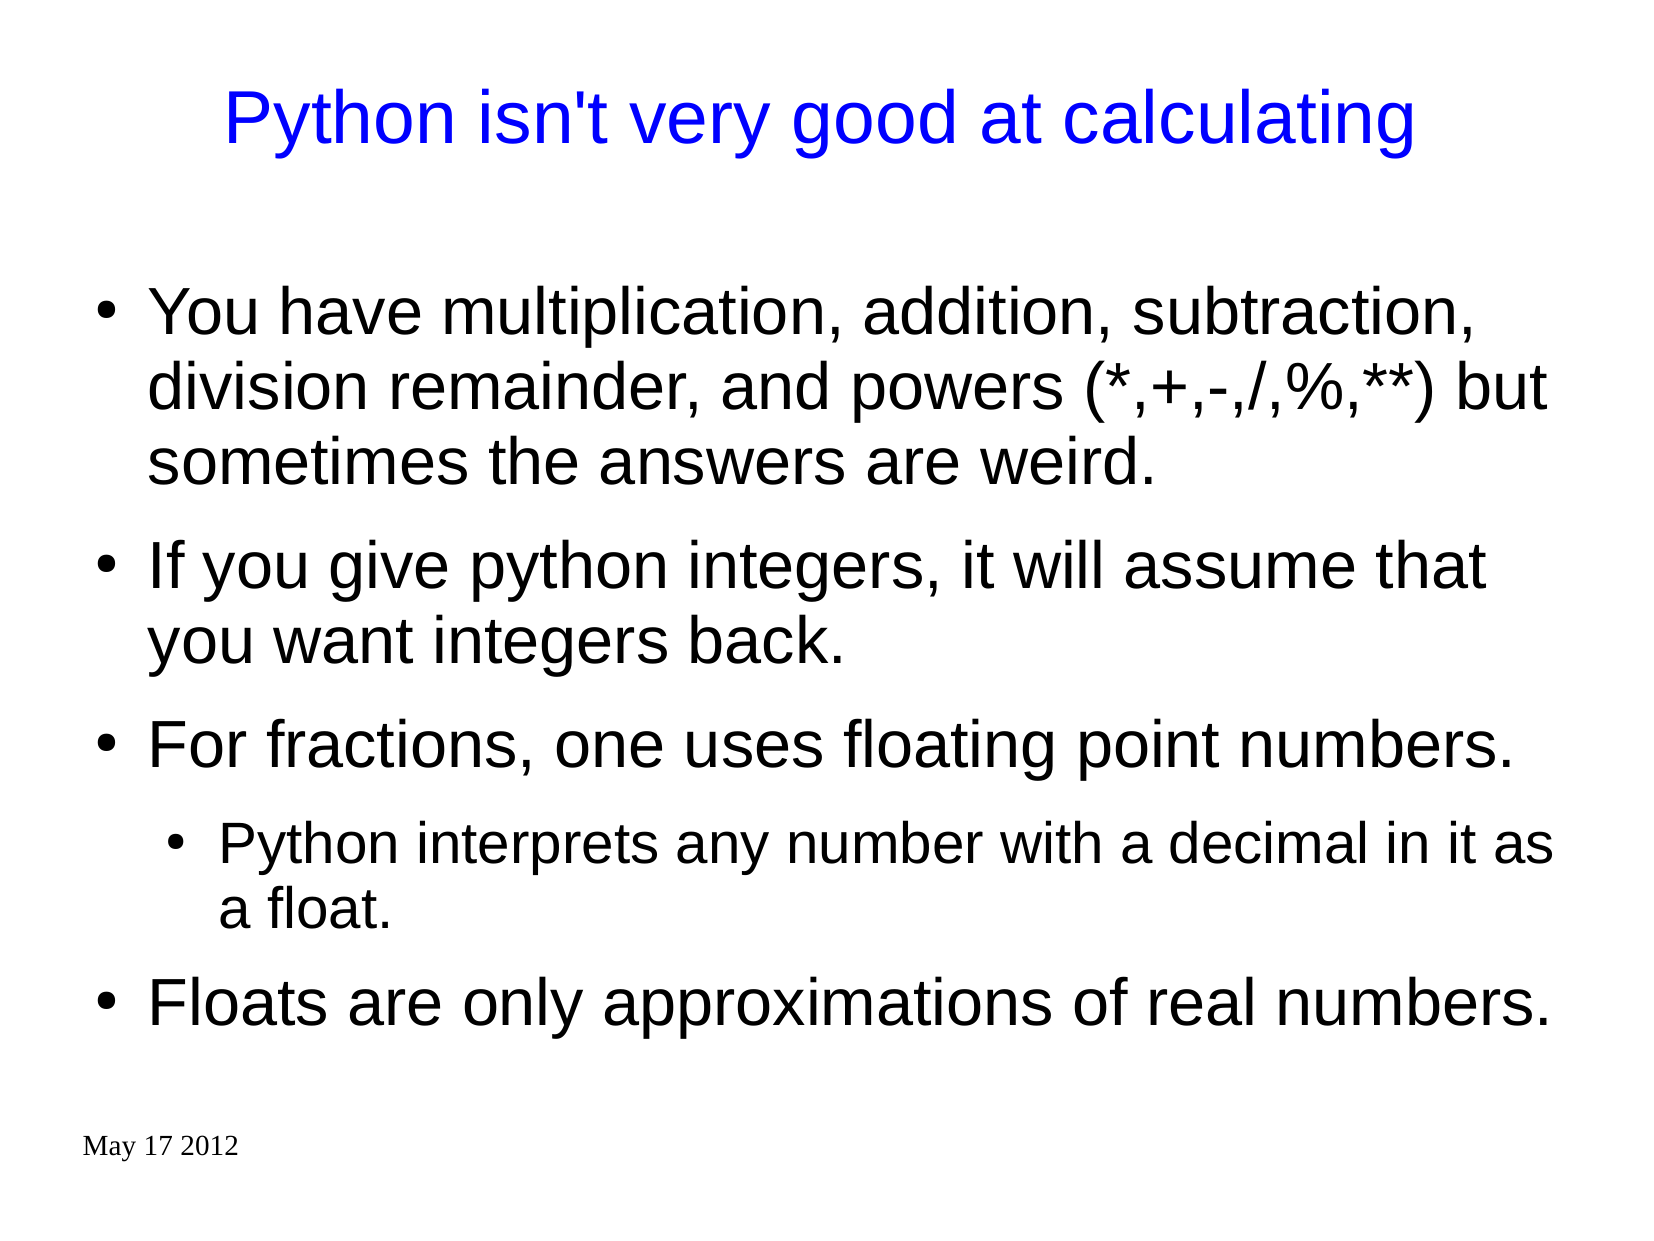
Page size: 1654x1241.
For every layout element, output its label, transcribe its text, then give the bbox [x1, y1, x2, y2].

list You have multiplication, addition, subtraction, division remainder, and powers (*,+,-,/,%,**) but sometimes the answers are weird. If you give python integers, it will assume that you want integers back. For fractions, one uses floating point numbers. Python interprets any number with a decimal in it as a float. Floats are only approximations of real numbers. [76, 274, 1565, 1093]
title Python isn't very good at calculating [76, 58, 1565, 178]
